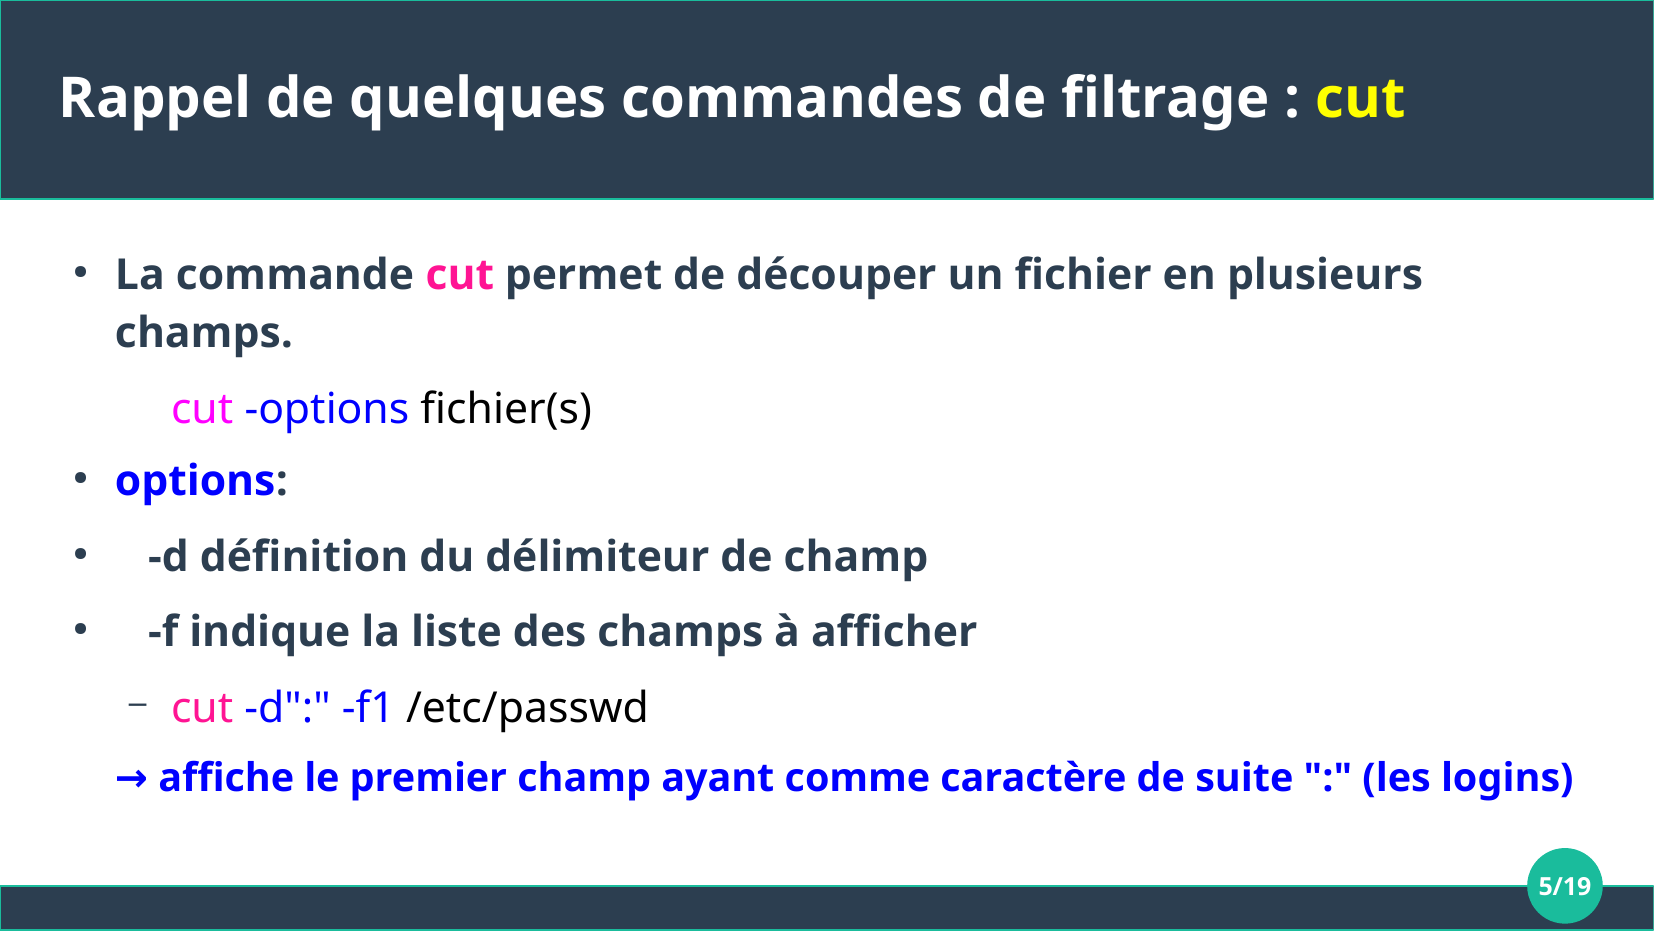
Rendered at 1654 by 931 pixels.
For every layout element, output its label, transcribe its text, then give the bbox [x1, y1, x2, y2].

title Rappel de quelques commandes de filtrage : cut [59, 37, 1595, 155]
list La commande cut permet de découper un fichier en plusieurs champs. cut -options fichier(s) options: -d définition du délimiteur de champ -f indique la liste des champs à afficher cut -d":" -f1 /etc/passwd → affiche le premier champ ayant comme caractère de suite ":" (les logins) [59, 243, 1595, 864]
